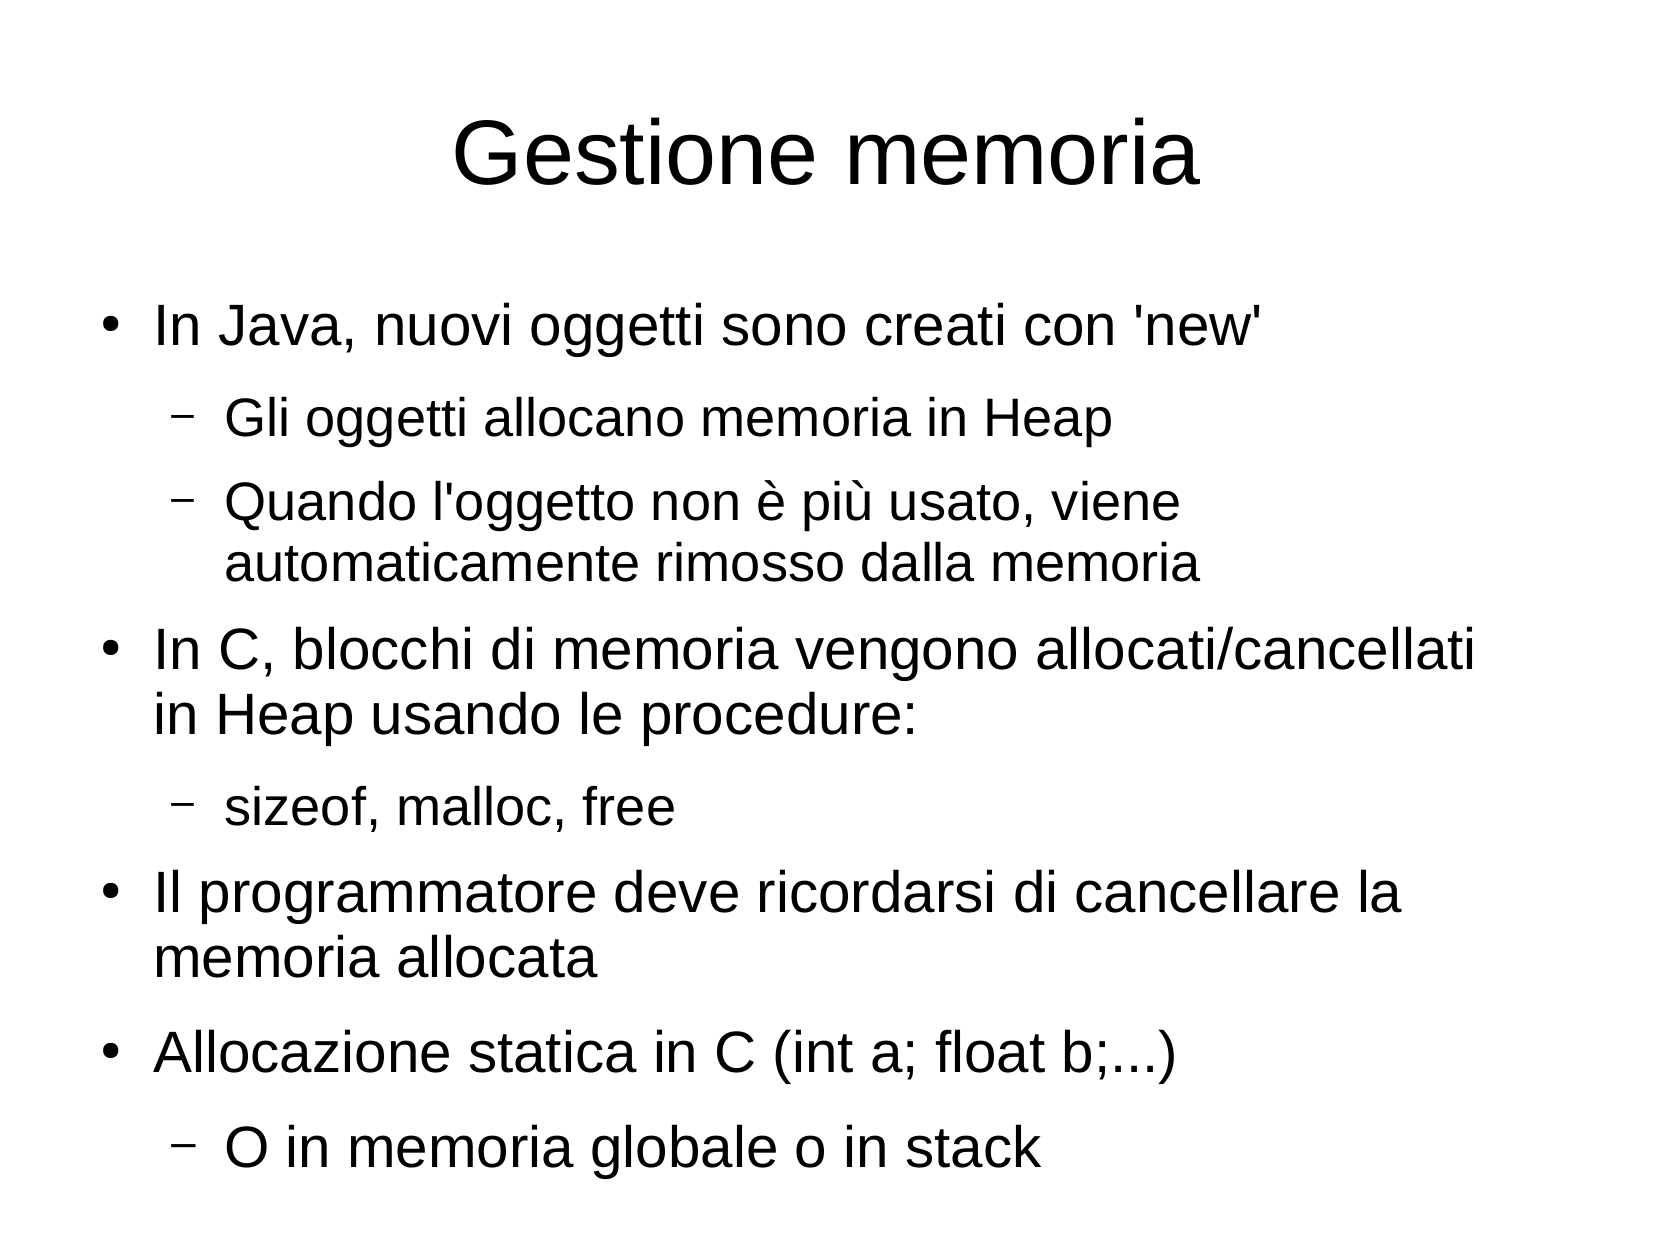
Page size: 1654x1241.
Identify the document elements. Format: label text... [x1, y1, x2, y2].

list In Java, nuovi oggetti sono creati con 'new' Gli oggetti allocano memoria in Heap Quando l'oggetto non è più usato, viene automaticamente rimosso dalla memoria In C, blocchi di memoria vengono allocati/cancellati in Heap usando le procedure: sizeof, malloc, free Il programmatore deve ricordarsi di cancellare la memoria allocata Allocazione statica in C (int a; float b;...) O in memoria globale o in stack [82, 293, 1538, 1188]
title Gestione memoria [82, 49, 1571, 257]
